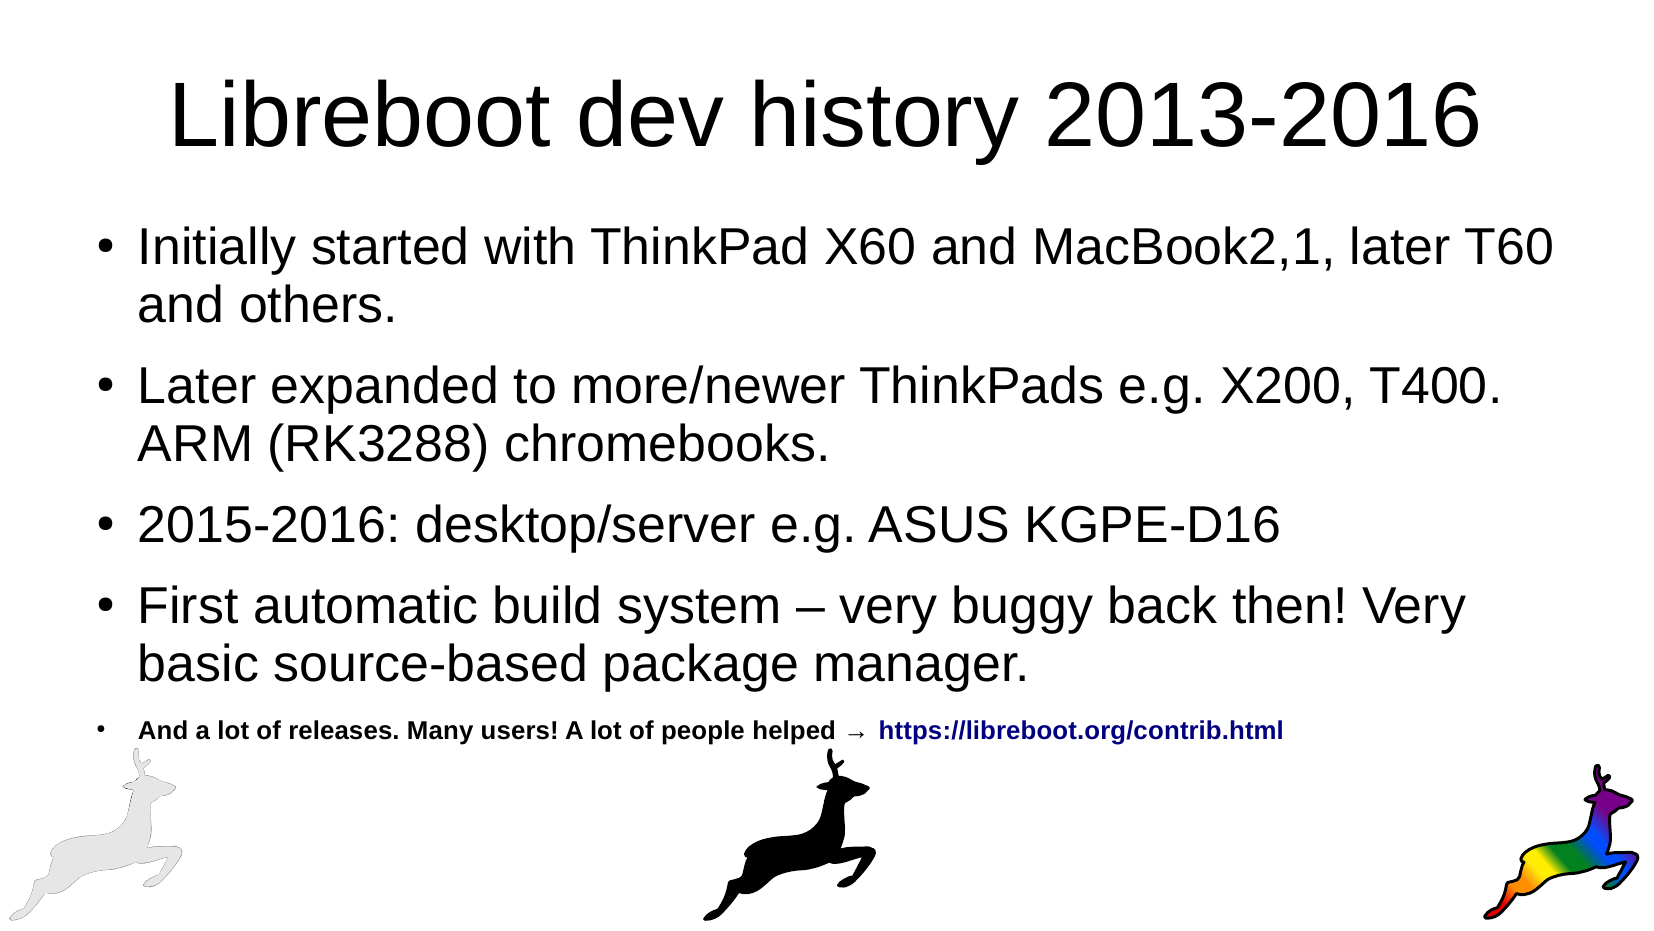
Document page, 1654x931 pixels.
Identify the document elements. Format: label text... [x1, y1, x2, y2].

picture [0, 738, 192, 931]
picture [693, 738, 886, 931]
title Libreboot dev history 2013-2016 [82, 37, 1571, 193]
picture [1476, 757, 1647, 927]
list Initially started with ThinkPad X60 and MacBook2,1, later T60 and others. Later expanded to more/newer ThinkPads e.g. X200, T400. ARM (RK3288) chromebooks. 2015-2016: desktop/server e.g. ASUS KGPE-D16 First automatic build system – very buggy back then! Very basic source-based package manager. And a lot of releases. Many users! A lot of people helped → https://libreboot.org/contrib.html [82, 217, 1571, 758]
